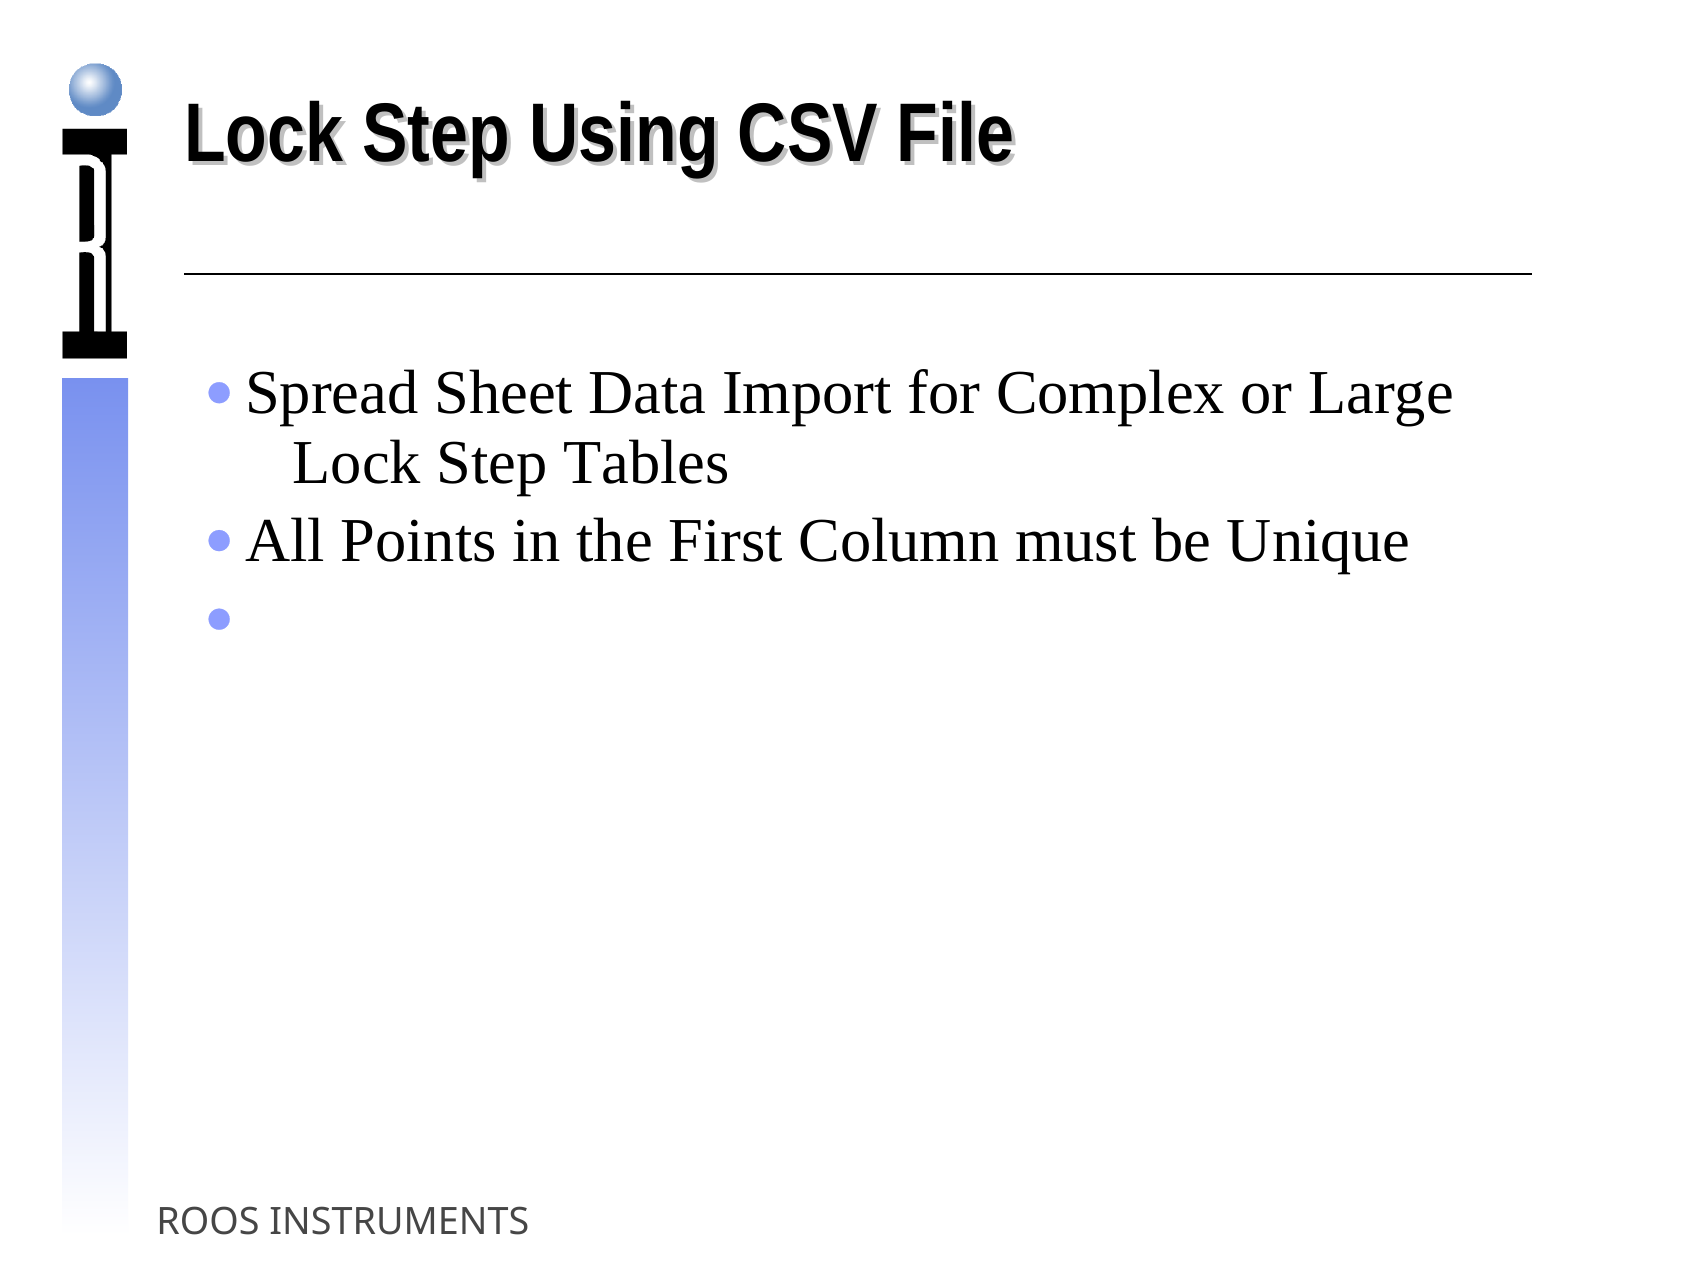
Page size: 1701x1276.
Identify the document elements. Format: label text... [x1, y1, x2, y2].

text_box Spread Sheet Data Import for Complex or Large Lock Step Tables All Points in the First Column must be Unique [192, 358, 1550, 658]
text_box Lock Step Using CSV File [184, 92, 1539, 268]
